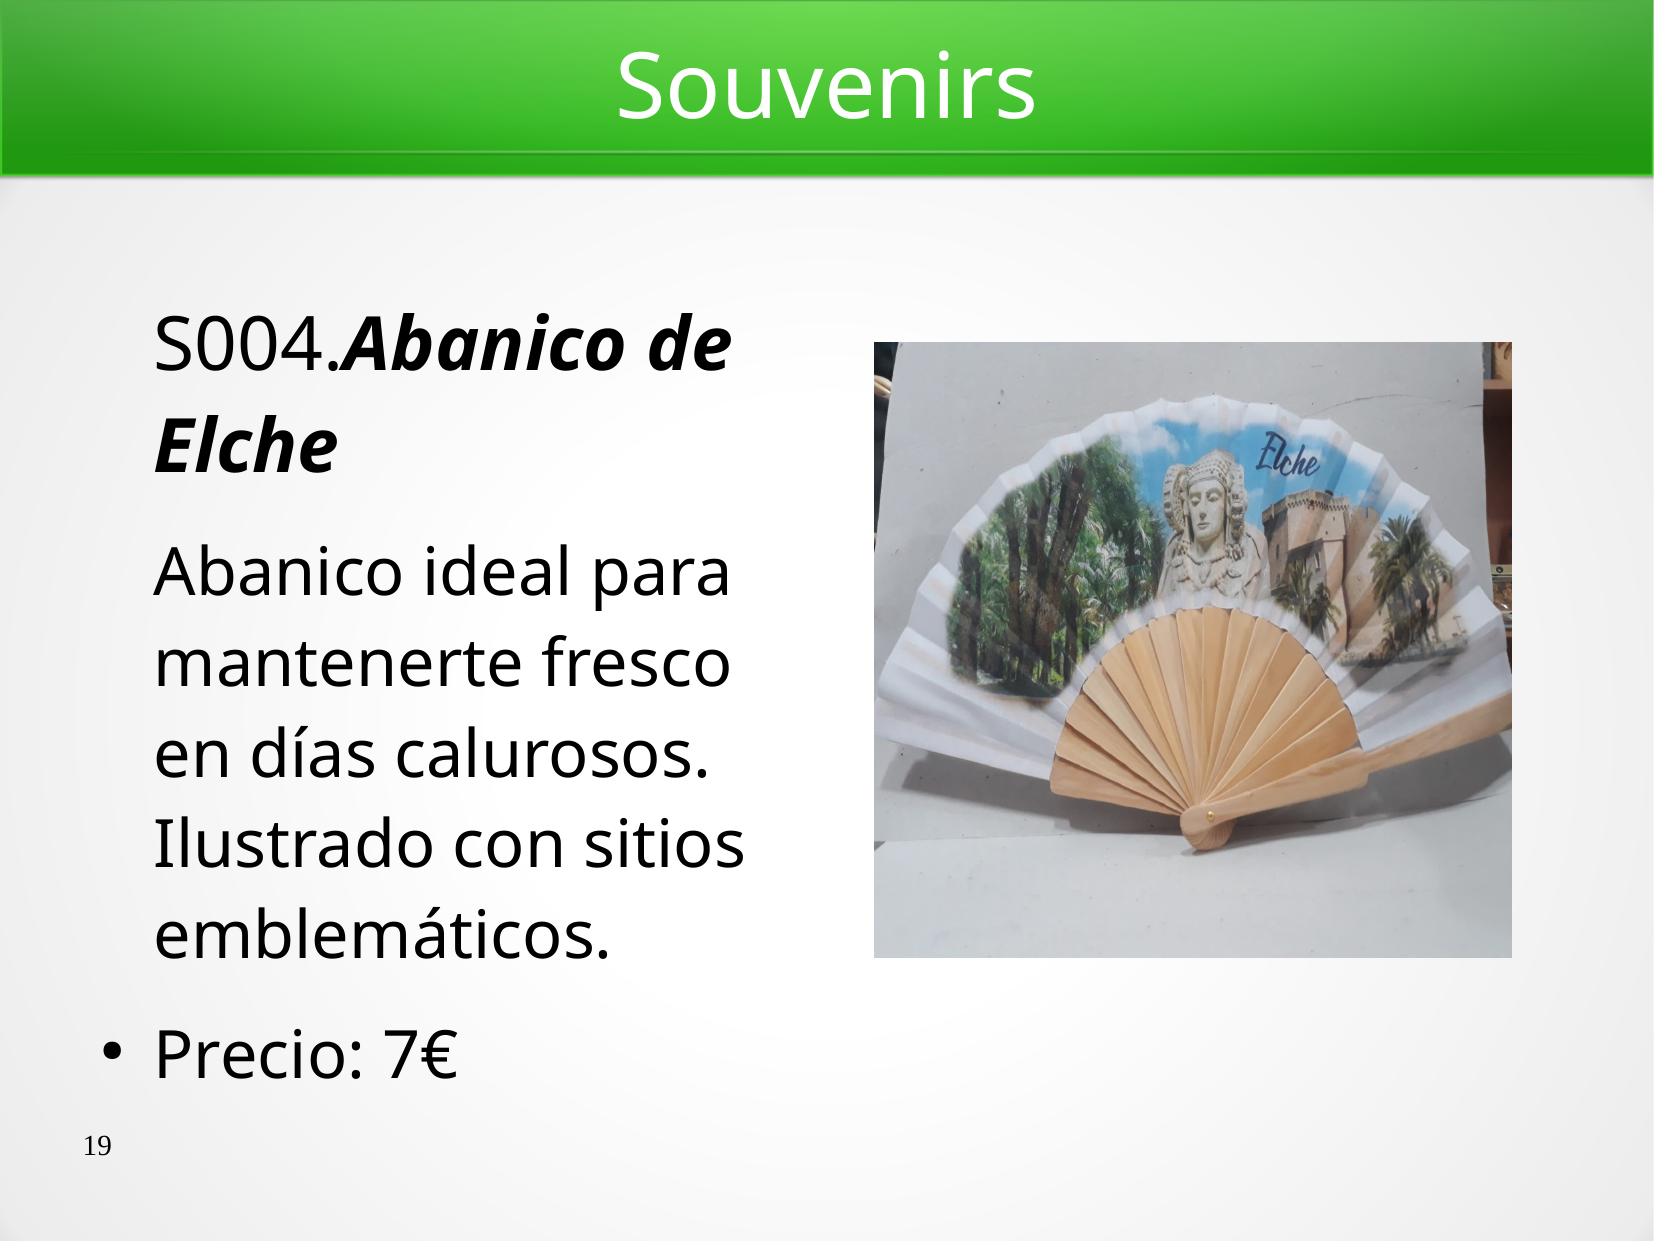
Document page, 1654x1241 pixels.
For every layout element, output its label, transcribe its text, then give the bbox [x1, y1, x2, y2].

title Souvenirs [82, 11, 1571, 154]
picture [0, 0, 1654, 1241]
list S004.Abanico de Elche Abanico ideal para mantenerte fresco en días calurosos. Ilustrado con sitios emblemáticos. Precio: 7€ [82, 290, 809, 1010]
